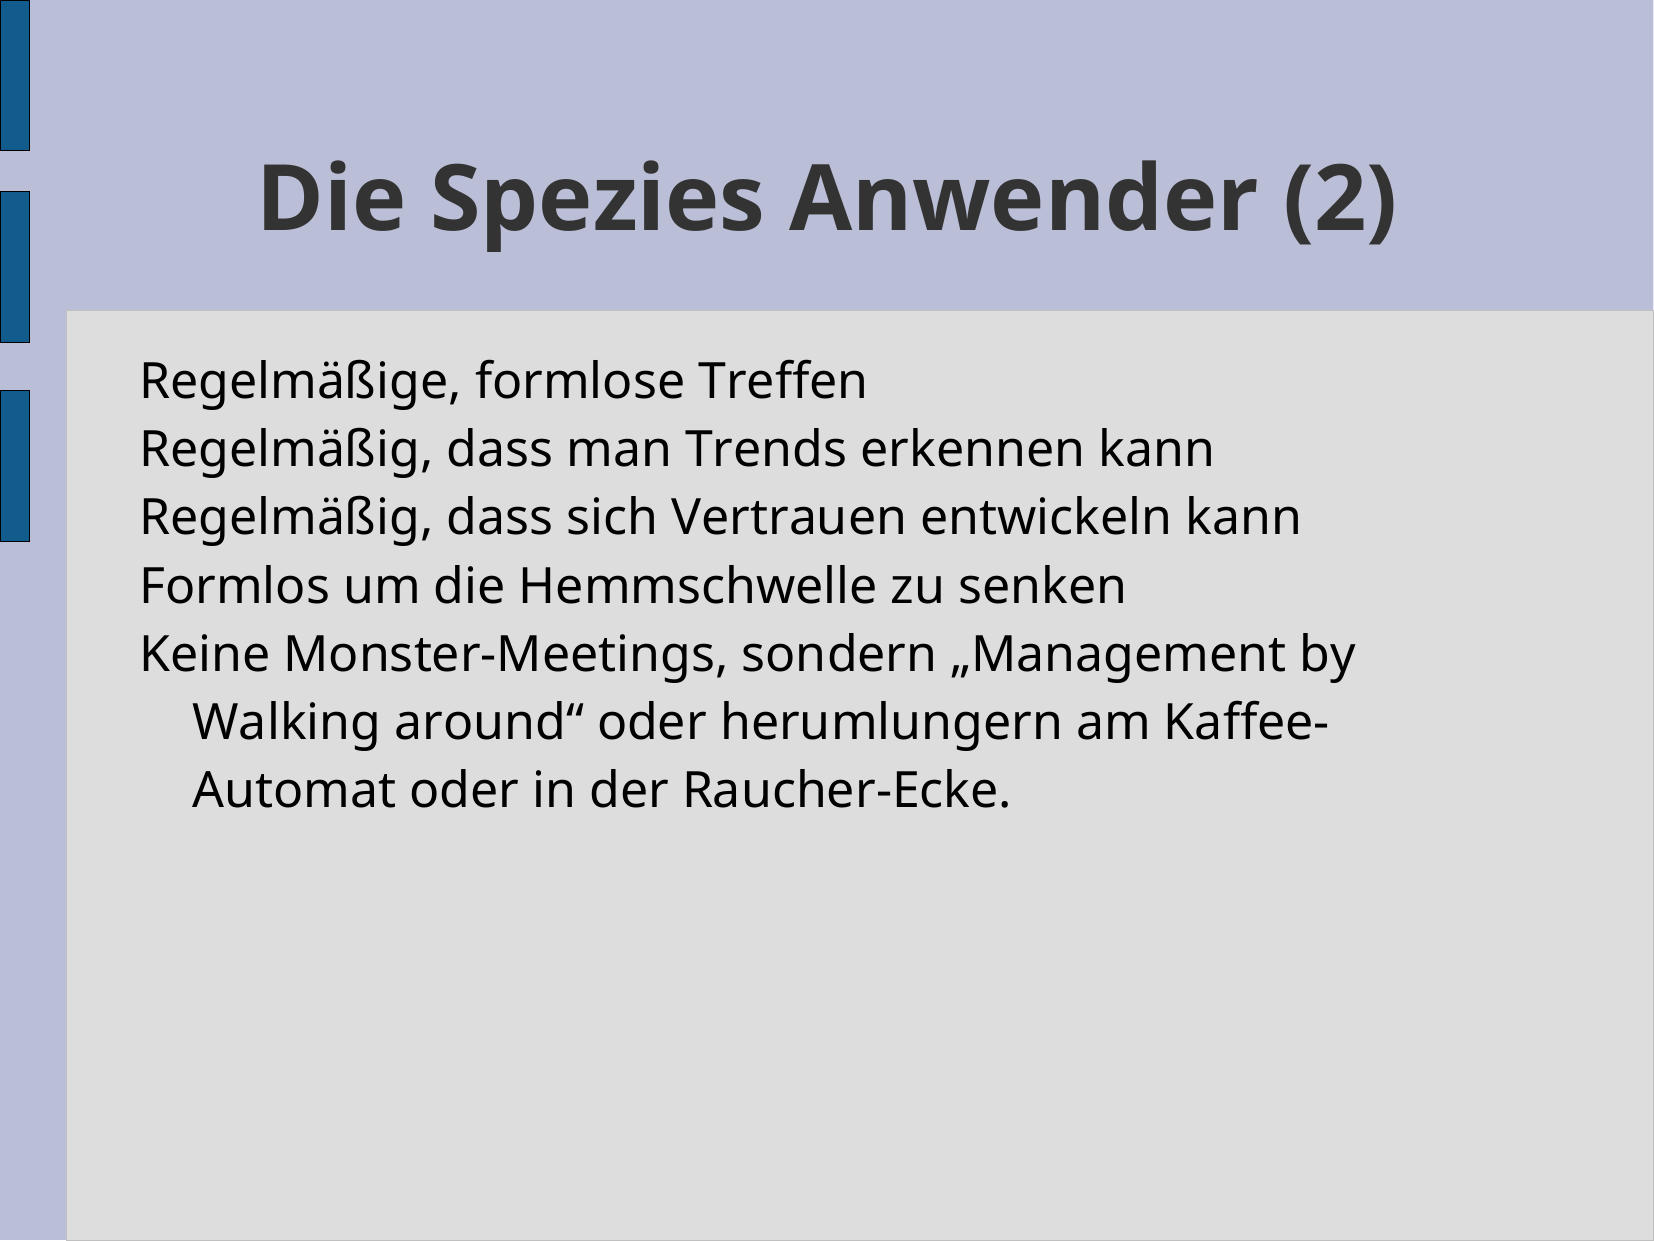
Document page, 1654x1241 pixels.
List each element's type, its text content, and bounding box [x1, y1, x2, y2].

list Regelmäßige, formlose Treffen Regelmäßig, dass man Trends erkennen kann Regelmäßig, dass sich Vertrauen entwickeln kann Formlos um die Hemmschwelle zu senken Keine Monster-Meetings, sondern „Management by Walking around“ oder herumlungern am Kaffee-Automat oder in der Raucher-Ecke. [121, 344, 1534, 1127]
title Die Spezies Anwender (2) [121, 91, 1534, 299]
